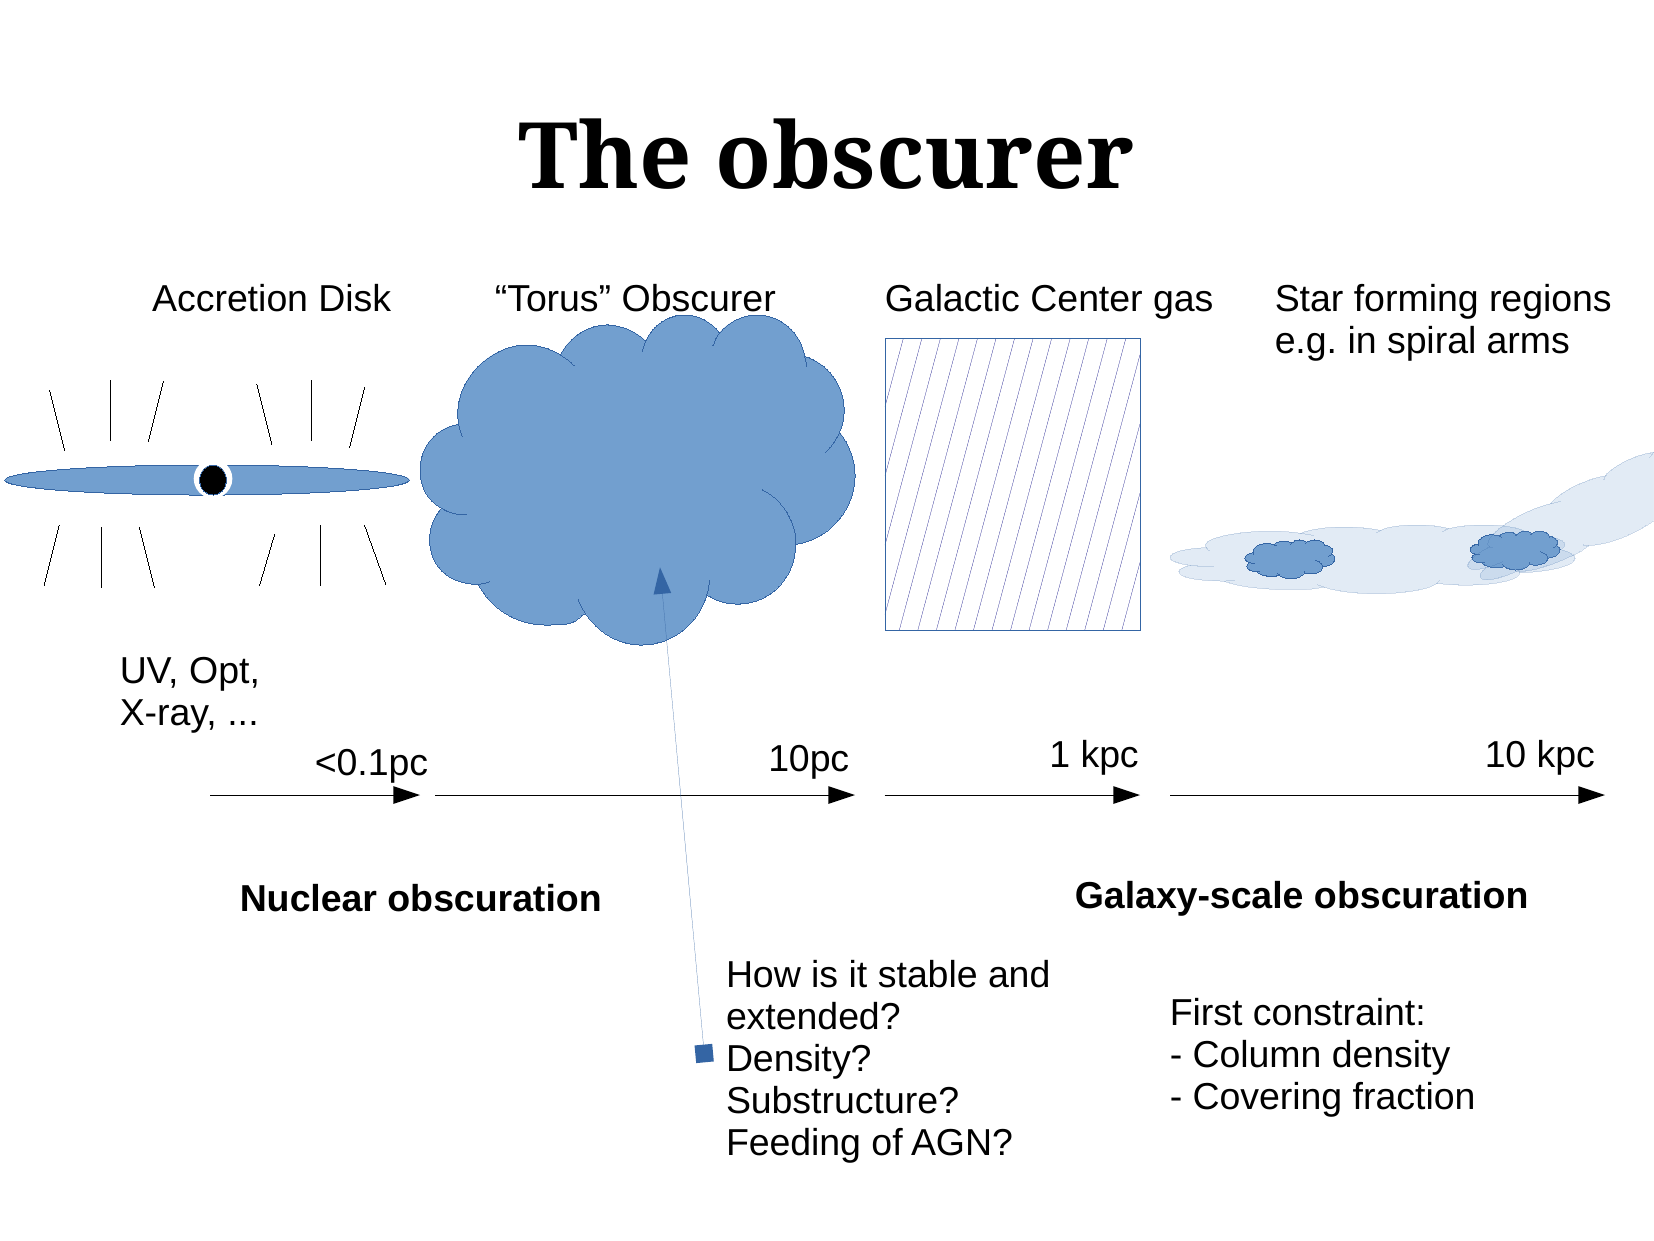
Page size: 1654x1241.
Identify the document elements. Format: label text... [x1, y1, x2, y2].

text_box Galactic Center gas [870, 270, 1246, 369]
text_box [885, 369, 1141, 631]
text_box UV, Opt, X-ray, ... [105, 641, 286, 741]
text_box [4, 459, 410, 499]
text_box Star forming regions e.g. in spiral arms [1260, 270, 1636, 369]
text_box “Torus” Obscurer [480, 270, 811, 399]
text_box Nuclear obscuration [225, 870, 796, 927]
text_box [1170, 451, 1654, 594]
text_box [420, 358, 856, 646]
text_box Accretion Disk [137, 270, 468, 399]
text_box 10 kpc [1470, 726, 1636, 826]
text_box Galaxy-scale obscuration [1060, 867, 1631, 925]
text_box 10pc [753, 729, 874, 829]
text_box How is it stable and extended? Density? Substructure? Feeding of AGN? [711, 945, 1072, 1213]
text_box <0.1pc [300, 734, 451, 834]
text_box First constraint: - Column density - Covering fraction [1155, 984, 1516, 1126]
text_box 1 kpc [1034, 726, 1200, 826]
title The obscurer [82, 49, 1571, 257]
